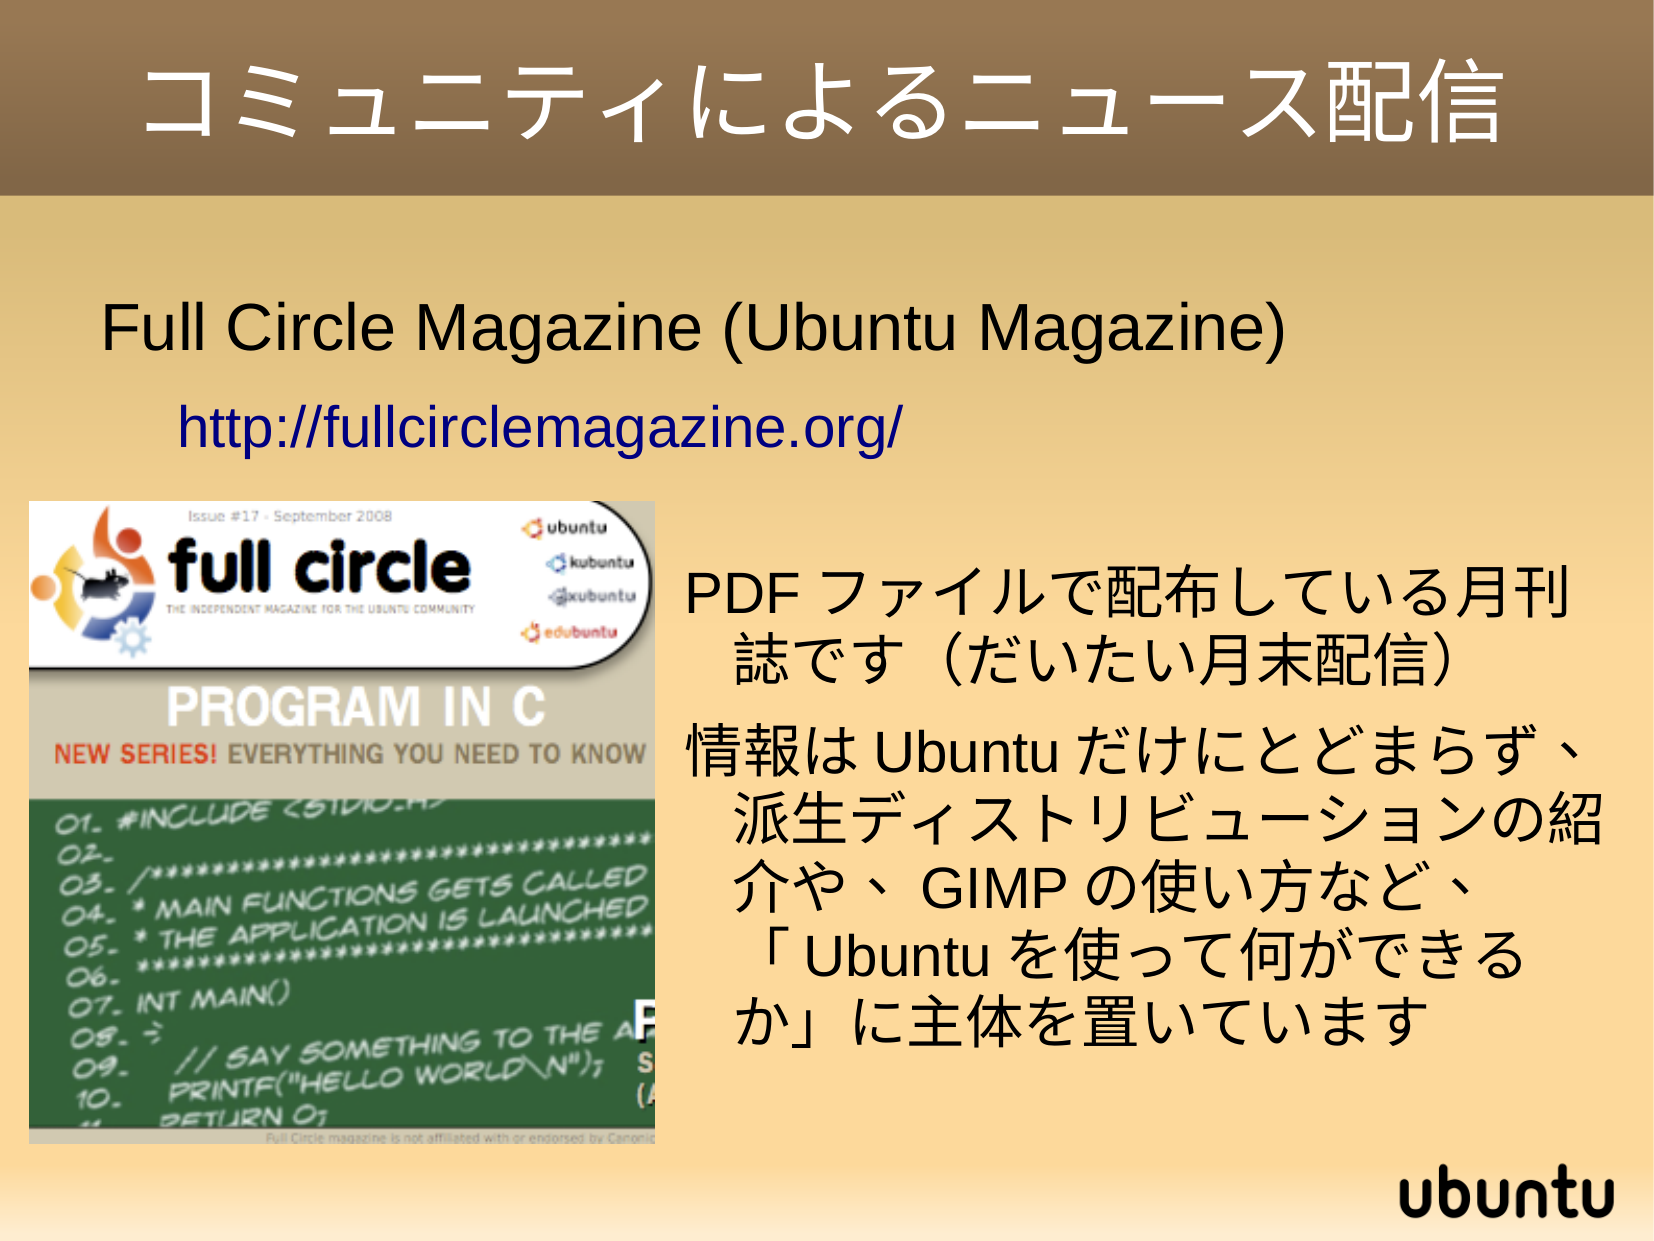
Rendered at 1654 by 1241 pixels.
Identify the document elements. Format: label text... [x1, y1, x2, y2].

list PDFファイルで配布している月刊誌です（だいたい月末配信） 情報はUbuntuだけにとどまらず、派生ディストリビューションの紹介や、GIMPの使い方など、「Ubuntuを使って何ができるか」に主体を置いています [590, 559, 1625, 1152]
title コミュニティによるニュース配信 [76, 0, 1565, 208]
list Full Circle Magazine (Ubuntu Magazine) http://fullcirclemagazine.org/ [82, 290, 1565, 481]
picture [0, 0, 1654, 1241]
